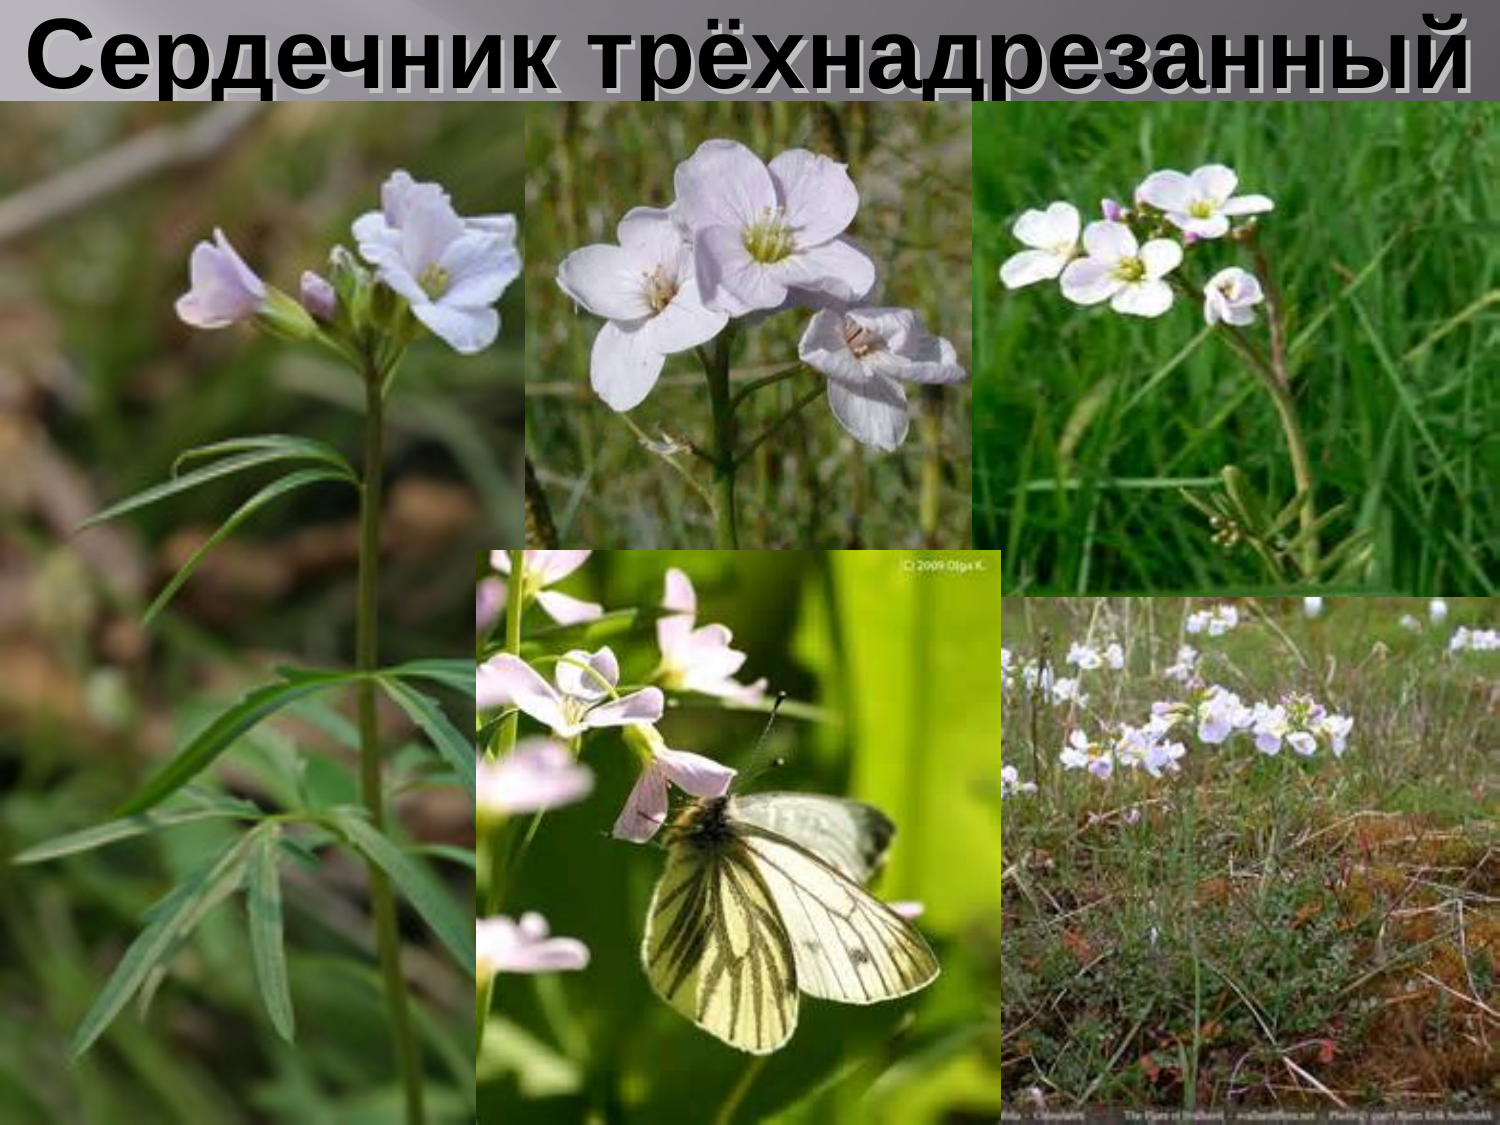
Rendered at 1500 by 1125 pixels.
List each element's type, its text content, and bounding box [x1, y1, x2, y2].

title Сердечник трёхнадрезанный [0, 0, 1500, 101]
picture [0, 101, 1500, 1125]
